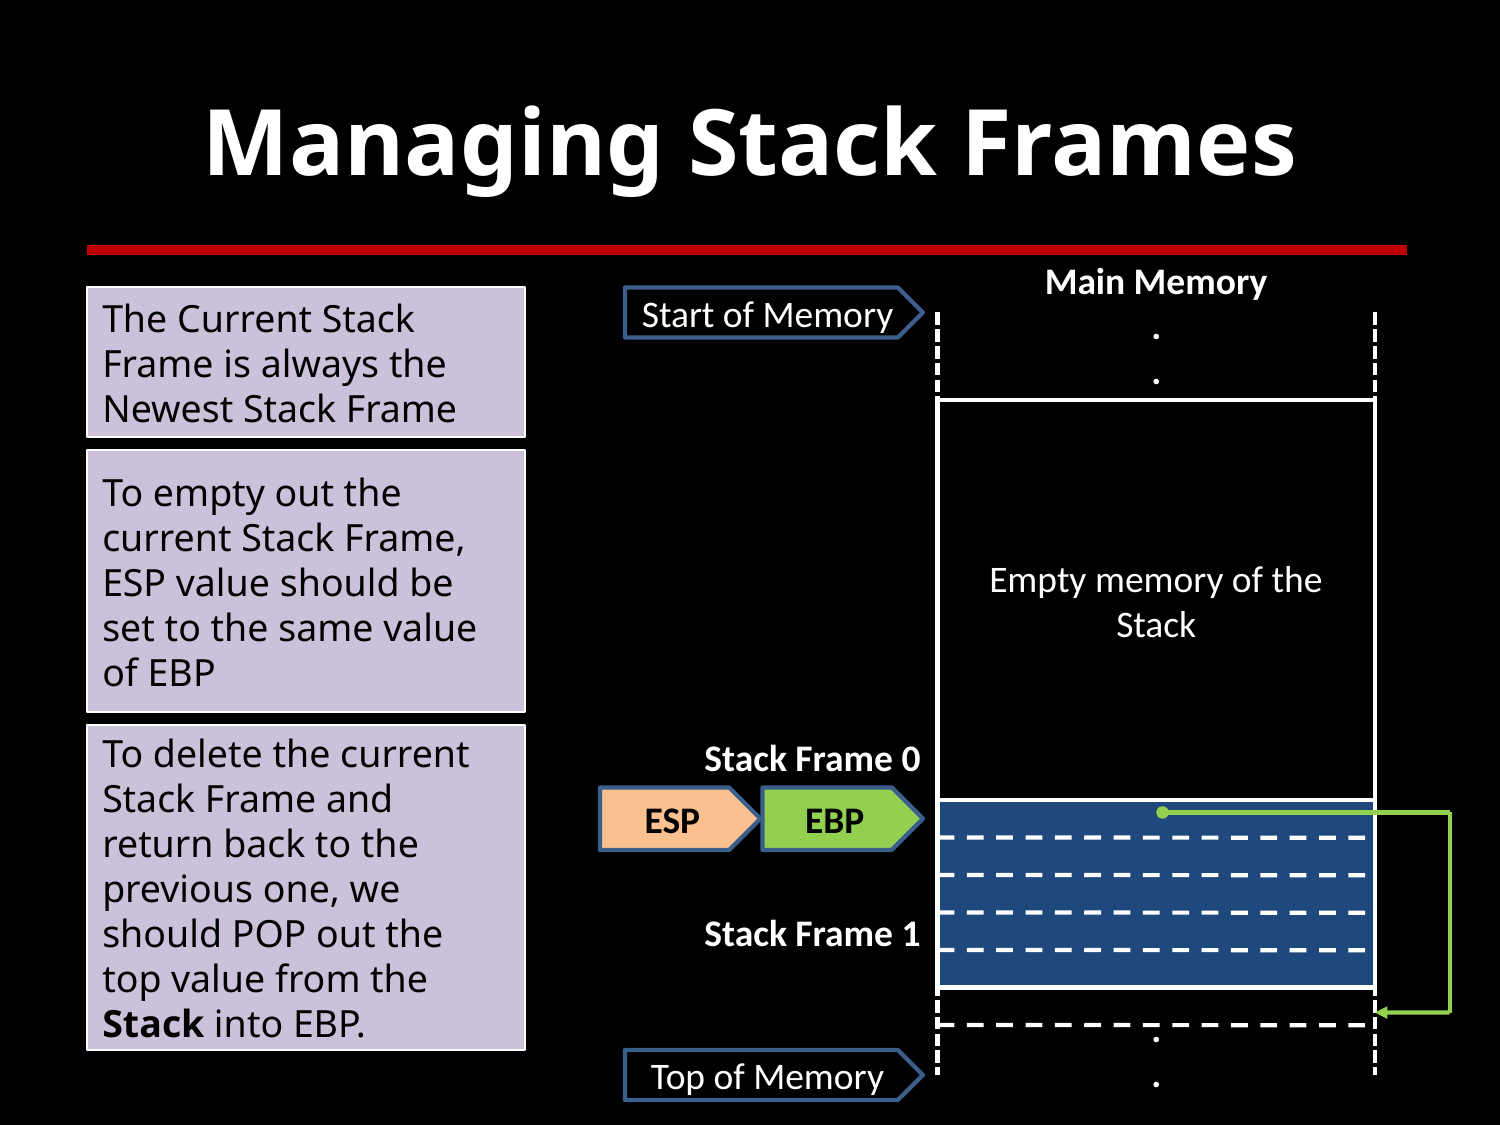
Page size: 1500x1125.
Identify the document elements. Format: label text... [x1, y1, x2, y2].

text_box Stack Frame 1 [687, 912, 938, 950]
text_box EBP [762, 787, 923, 850]
text_box [937, 800, 1375, 988]
text_box . . [937, 1012, 1375, 1088]
text_box To empty out the current Stack Frame, ESP value should be set to the same value of EBP [87, 450, 525, 713]
text_box Empty memory of the Stack [937, 399, 1375, 800]
title Managing Stack Frames [75, 45, 1425, 233]
text_box ESP [599, 787, 761, 850]
text_box Start of Memory [624, 287, 923, 338]
text_box Main Memory . . [937, 262, 1375, 388]
text_box Top of Memory [624, 1050, 923, 1101]
text_box To delete the current Stack Frame and return back to the previous one, we should POP out the top value from the Stack into EBP. [87, 725, 525, 1050]
text_box Stack Frame 0 [687, 737, 938, 775]
text_box The Current Stack Frame is always the Newest Stack Frame [87, 287, 525, 438]
